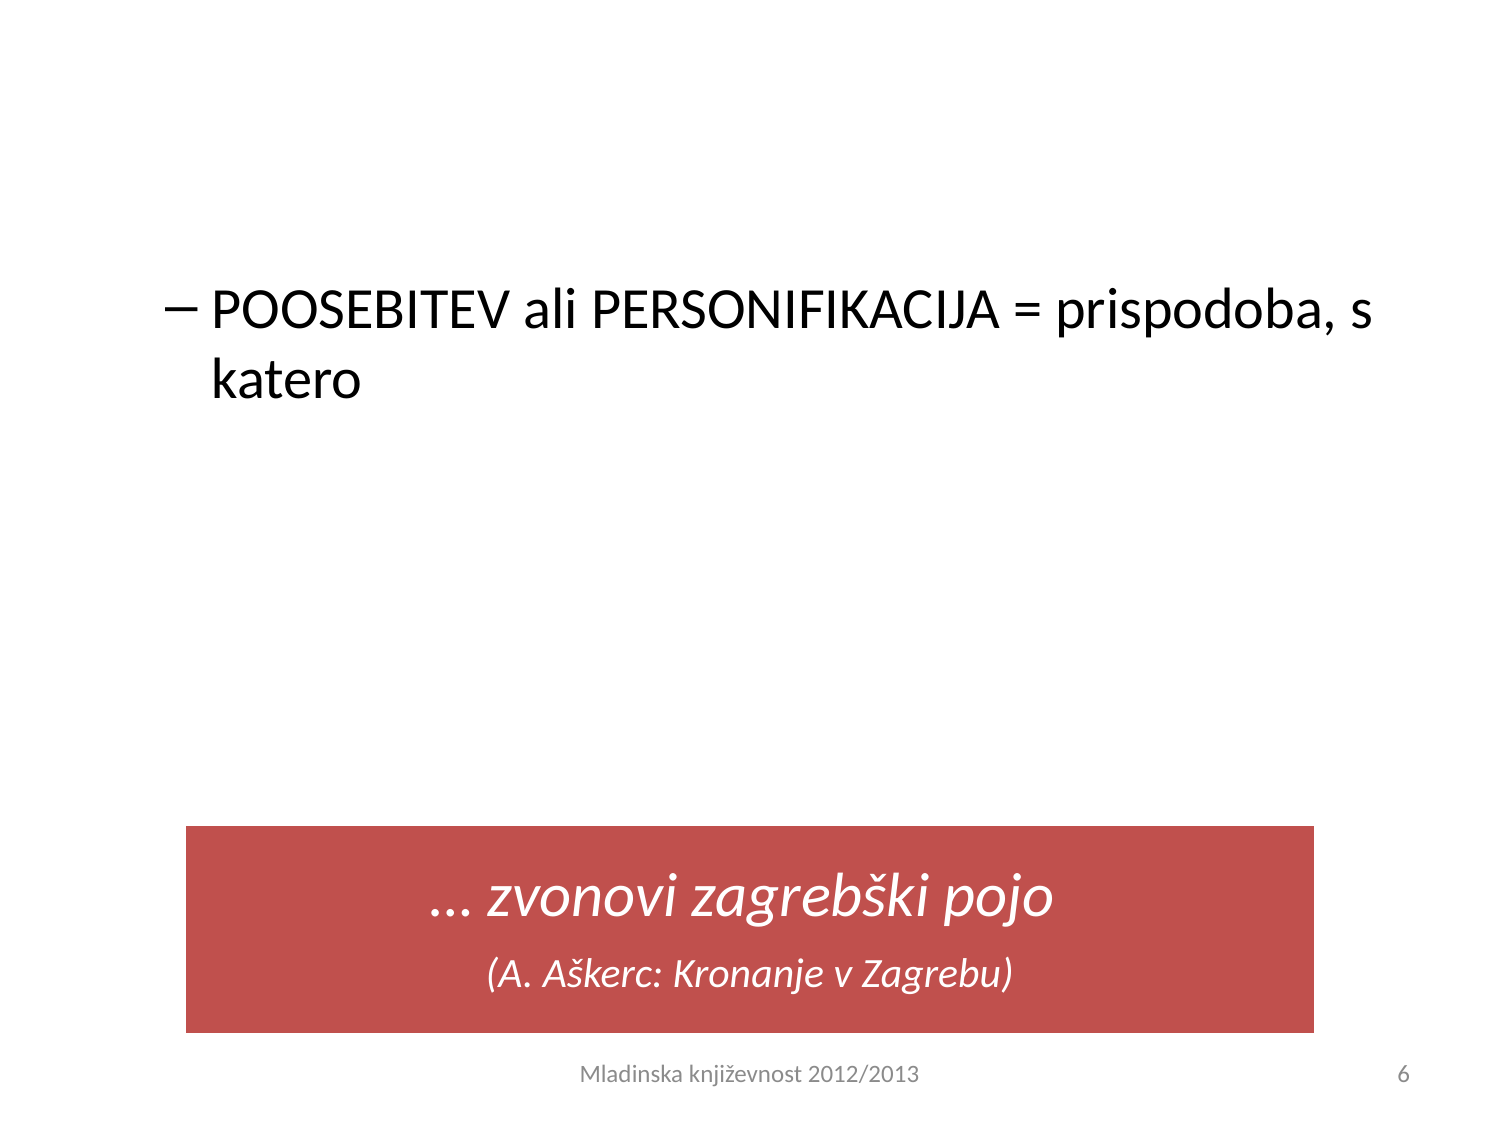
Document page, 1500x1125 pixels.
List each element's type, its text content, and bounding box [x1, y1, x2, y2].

footer Mladinska književnost 2012/2013 [512, 1042, 988, 1103]
text_box … zvonovi zagrebški pojo (A. Aškerc: Kronanje v Zagrebu) [183, 824, 1317, 1035]
slide_number <number> [1074, 1042, 1425, 1103]
list POOSEBITEV ali PERSONIFIKACIJA = prispodoba, s katero [75, 262, 1425, 1005]
